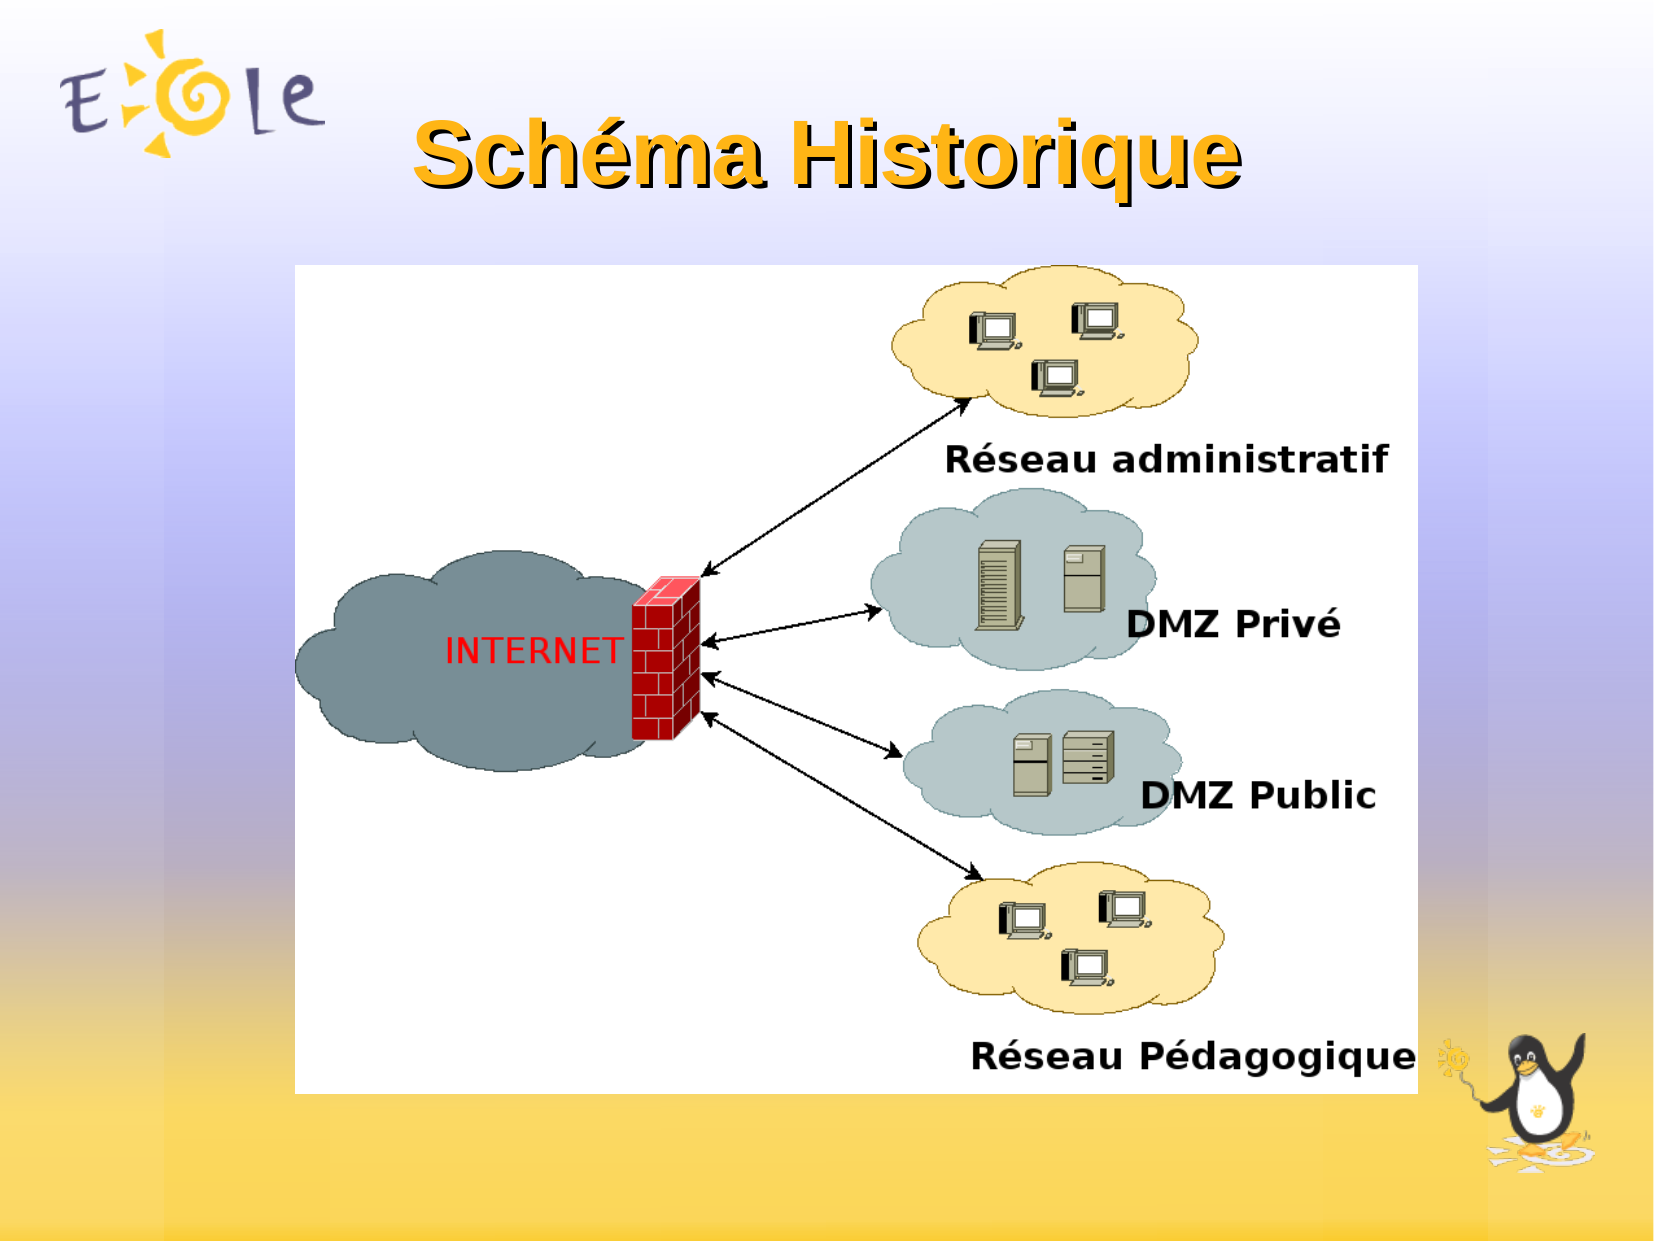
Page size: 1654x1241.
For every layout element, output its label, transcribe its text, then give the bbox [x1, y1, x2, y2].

picture [0, 0, 1654, 1241]
title Schéma Historique [82, 49, 1571, 257]
